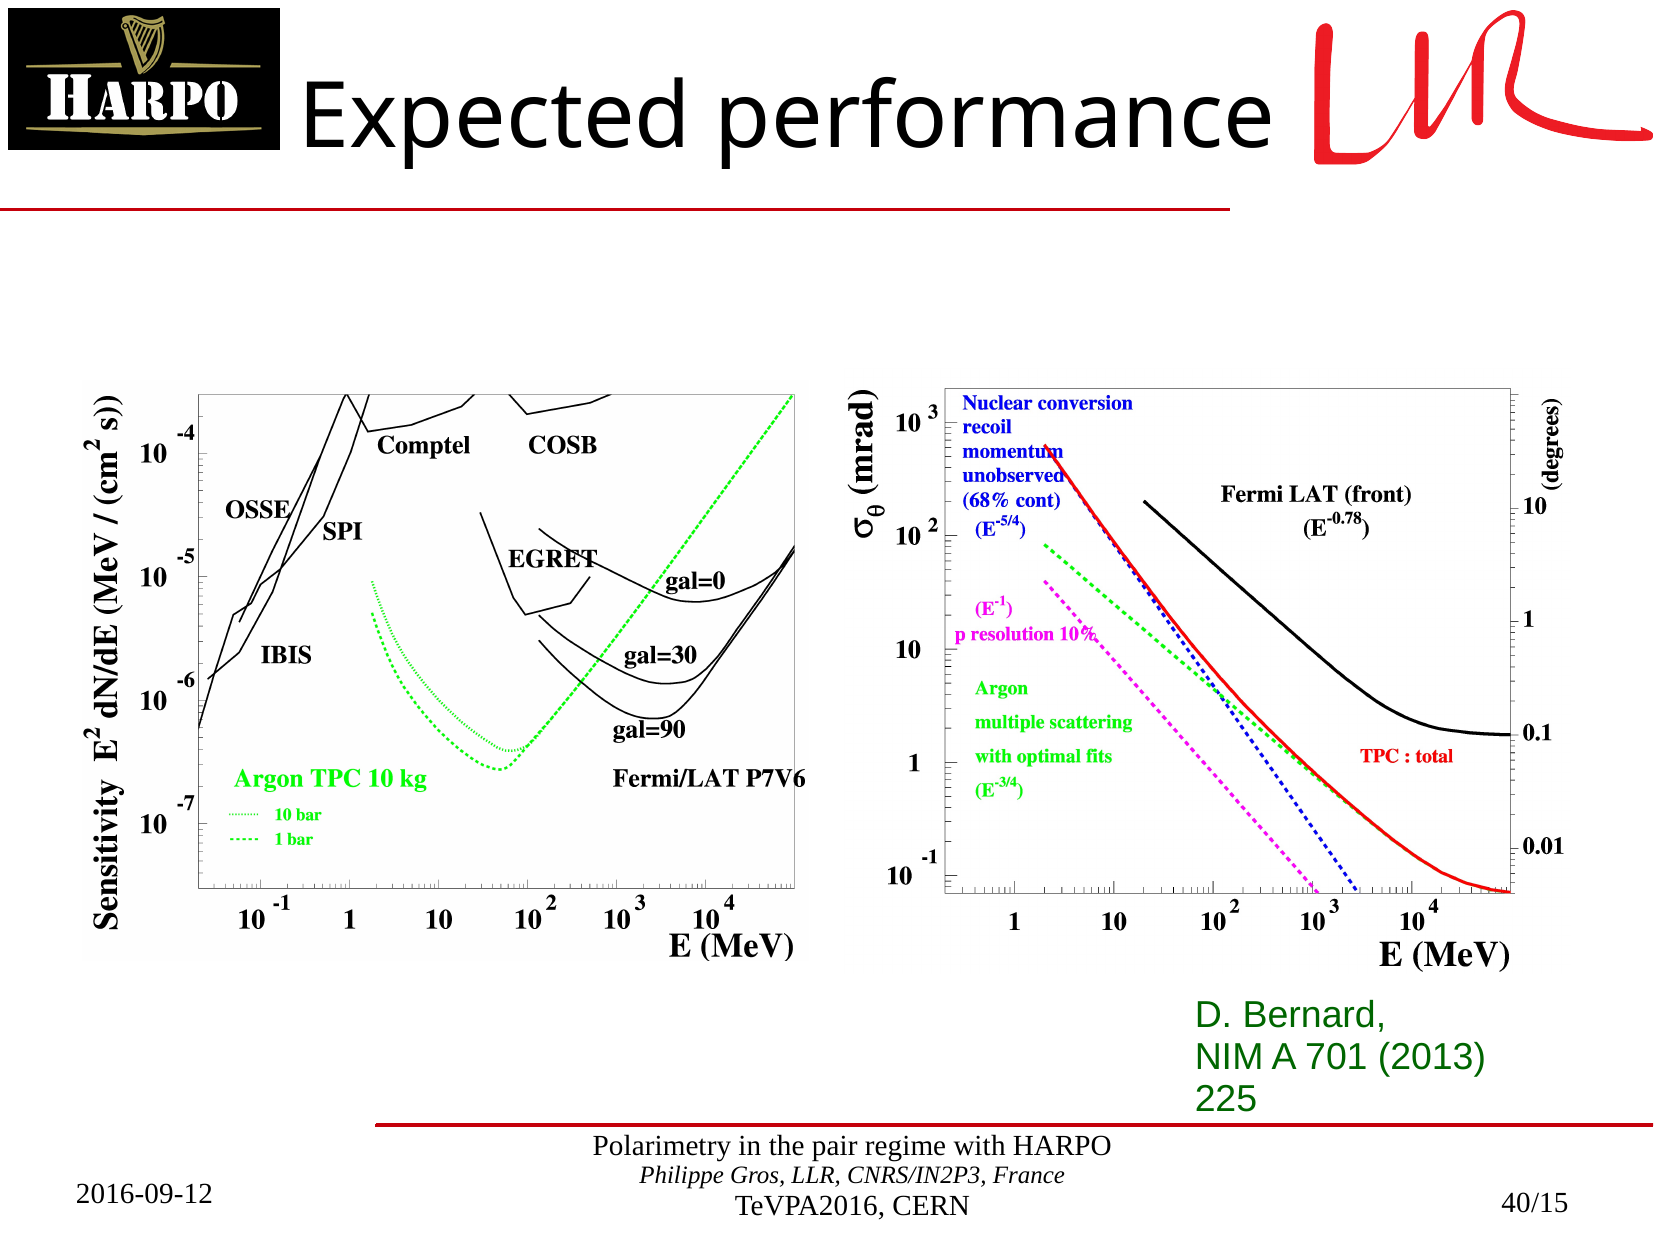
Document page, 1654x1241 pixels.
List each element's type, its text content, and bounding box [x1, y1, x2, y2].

picture [1314, 10, 1653, 165]
picture [82, 380, 809, 961]
text_box D. Bernard, NIM A 701 (2013) 225 [1180, 985, 1574, 1127]
picture [844, 368, 1571, 974]
picture [8, 8, 280, 150]
title Expected performance [284, 14, 1290, 210]
